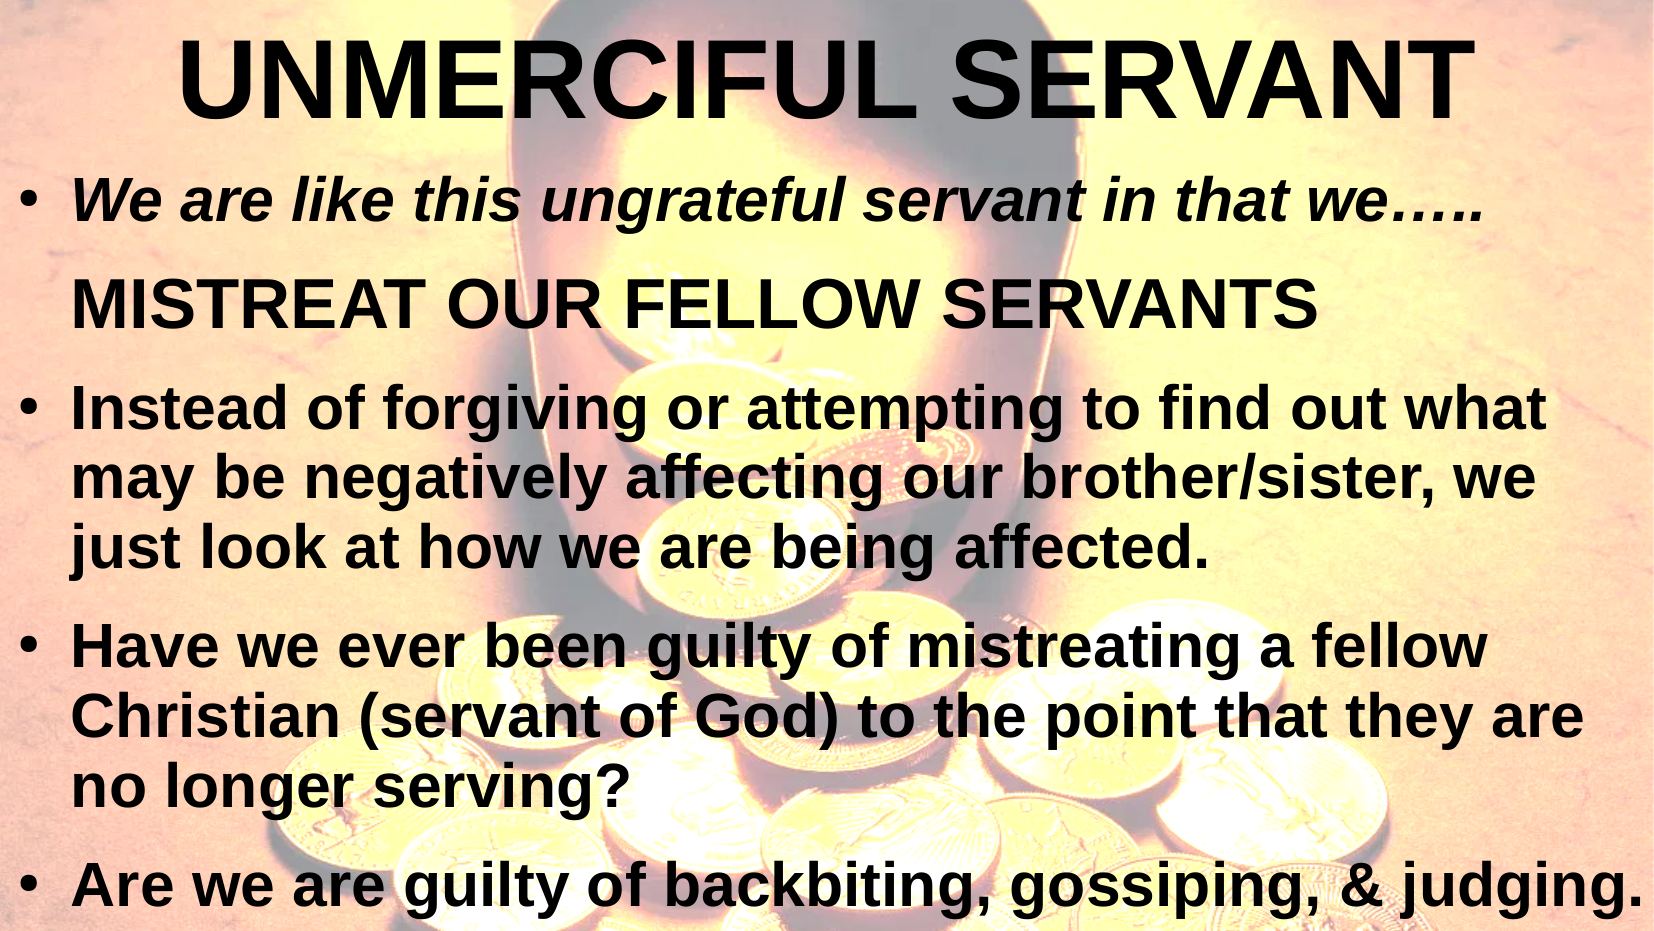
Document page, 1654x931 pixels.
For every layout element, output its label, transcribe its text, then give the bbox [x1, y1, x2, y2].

picture [0, 0, 1654, 164]
title UNMERCIFUL SERVANT [82, 2, 1571, 158]
list We are like this ungrateful servant in that we….. MISTREAT OUR FELLOW SERVANTS Instead of forgiving or attempting to find out what may be negatively affecting our brother/sister, we just look at how we are being affected. Have we ever been guilty of mistreating a fellow Christian (servant of God) to the point that they are no longer serving? Are we are guilty of backbiting, gossiping, & judging. [0, 164, 1654, 931]
